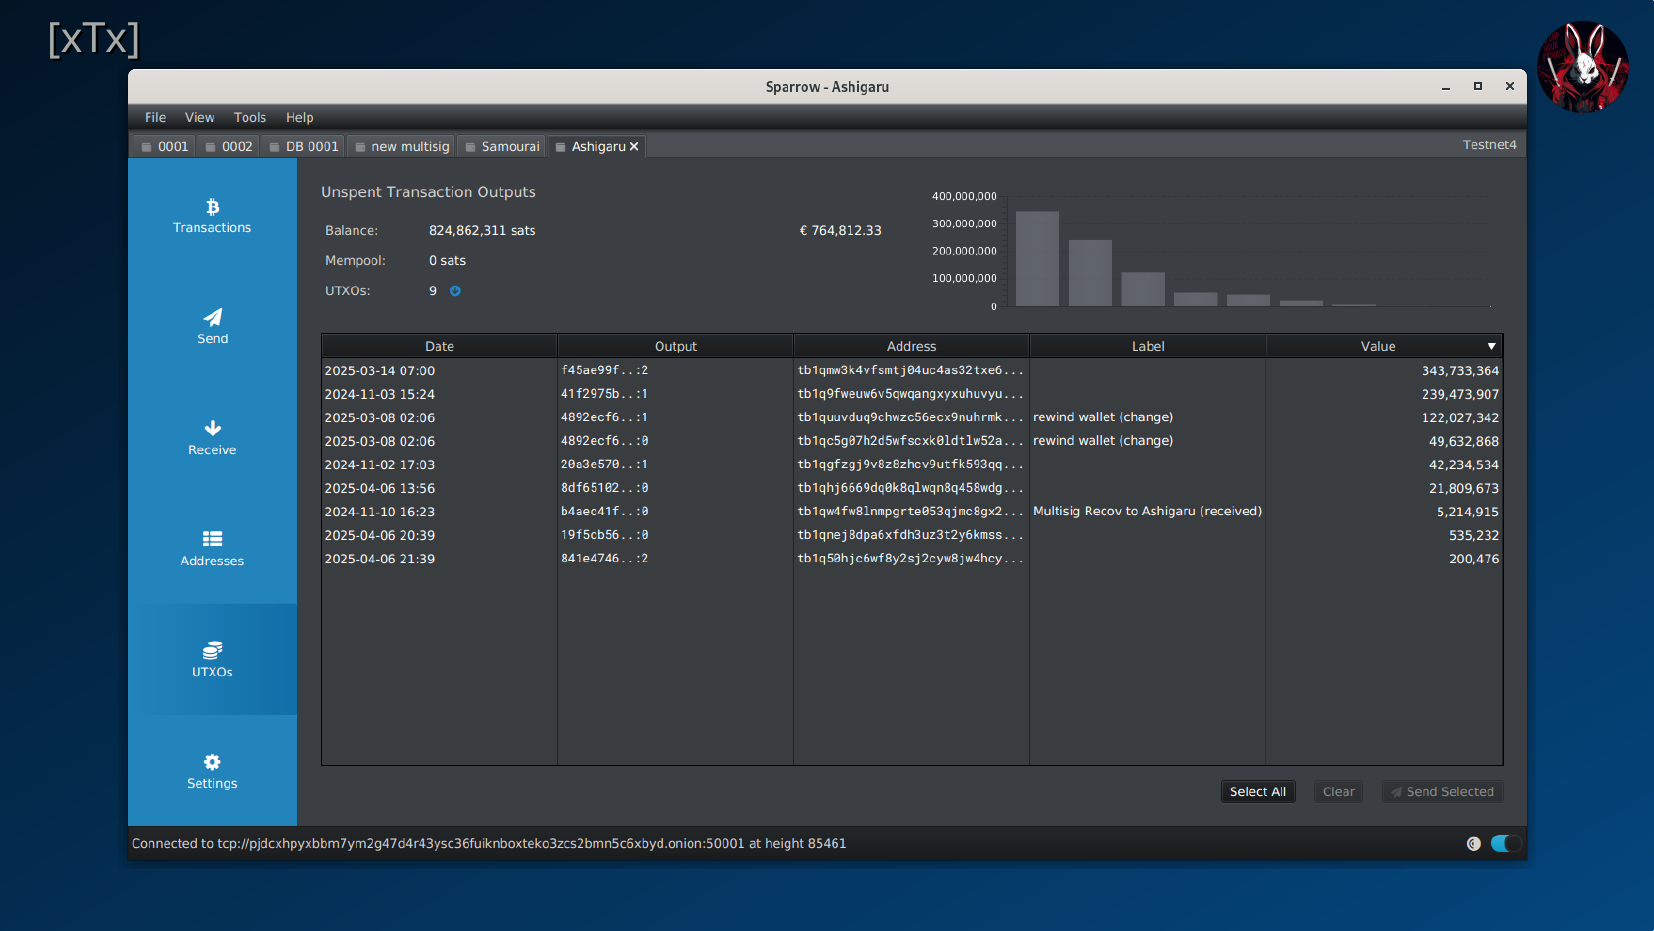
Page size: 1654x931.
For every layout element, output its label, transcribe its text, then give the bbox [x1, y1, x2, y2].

picture [1537, 21, 1629, 113]
text_box [xTx] [0, 0, 188, 76]
picture [118, 61, 1536, 869]
